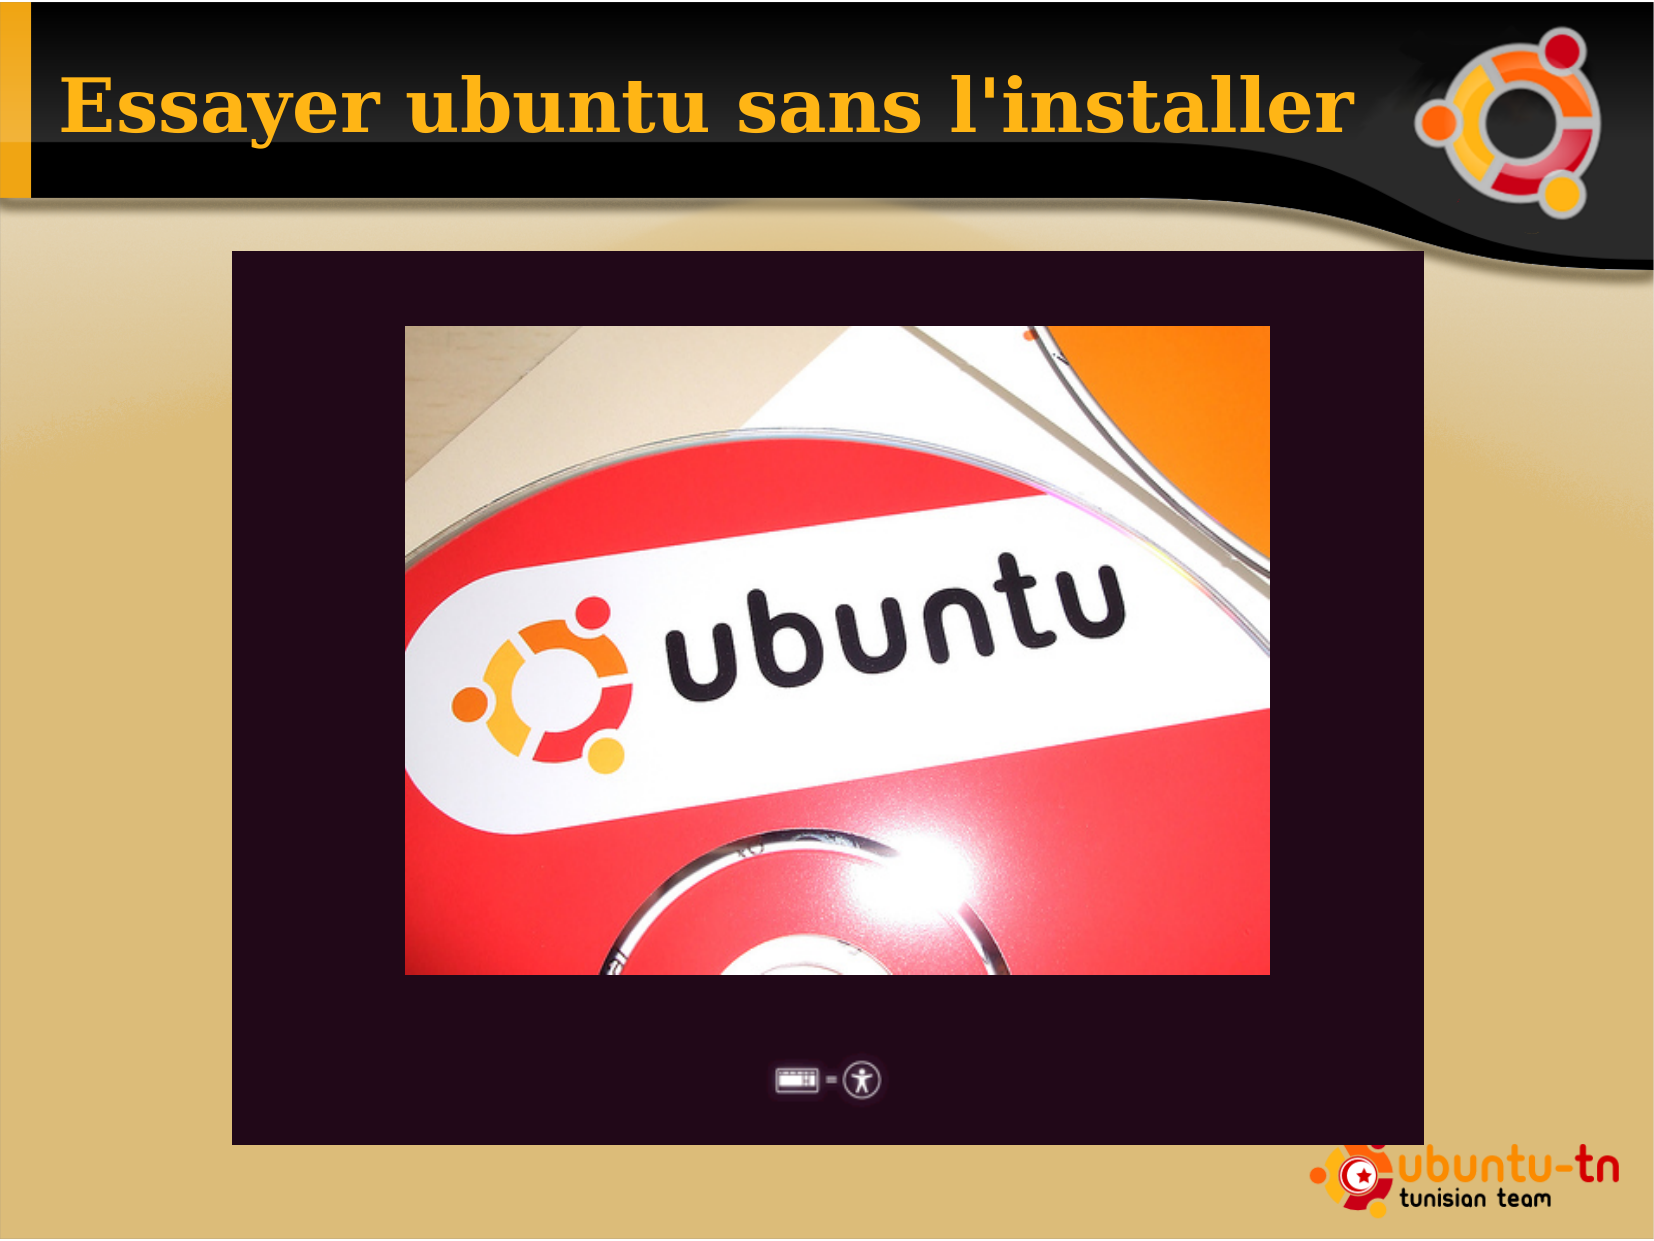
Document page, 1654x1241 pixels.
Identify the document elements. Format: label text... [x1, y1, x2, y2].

picture [0, 0, 1654, 1241]
title Essayer ubuntu sans l'installer [59, 9, 1447, 202]
